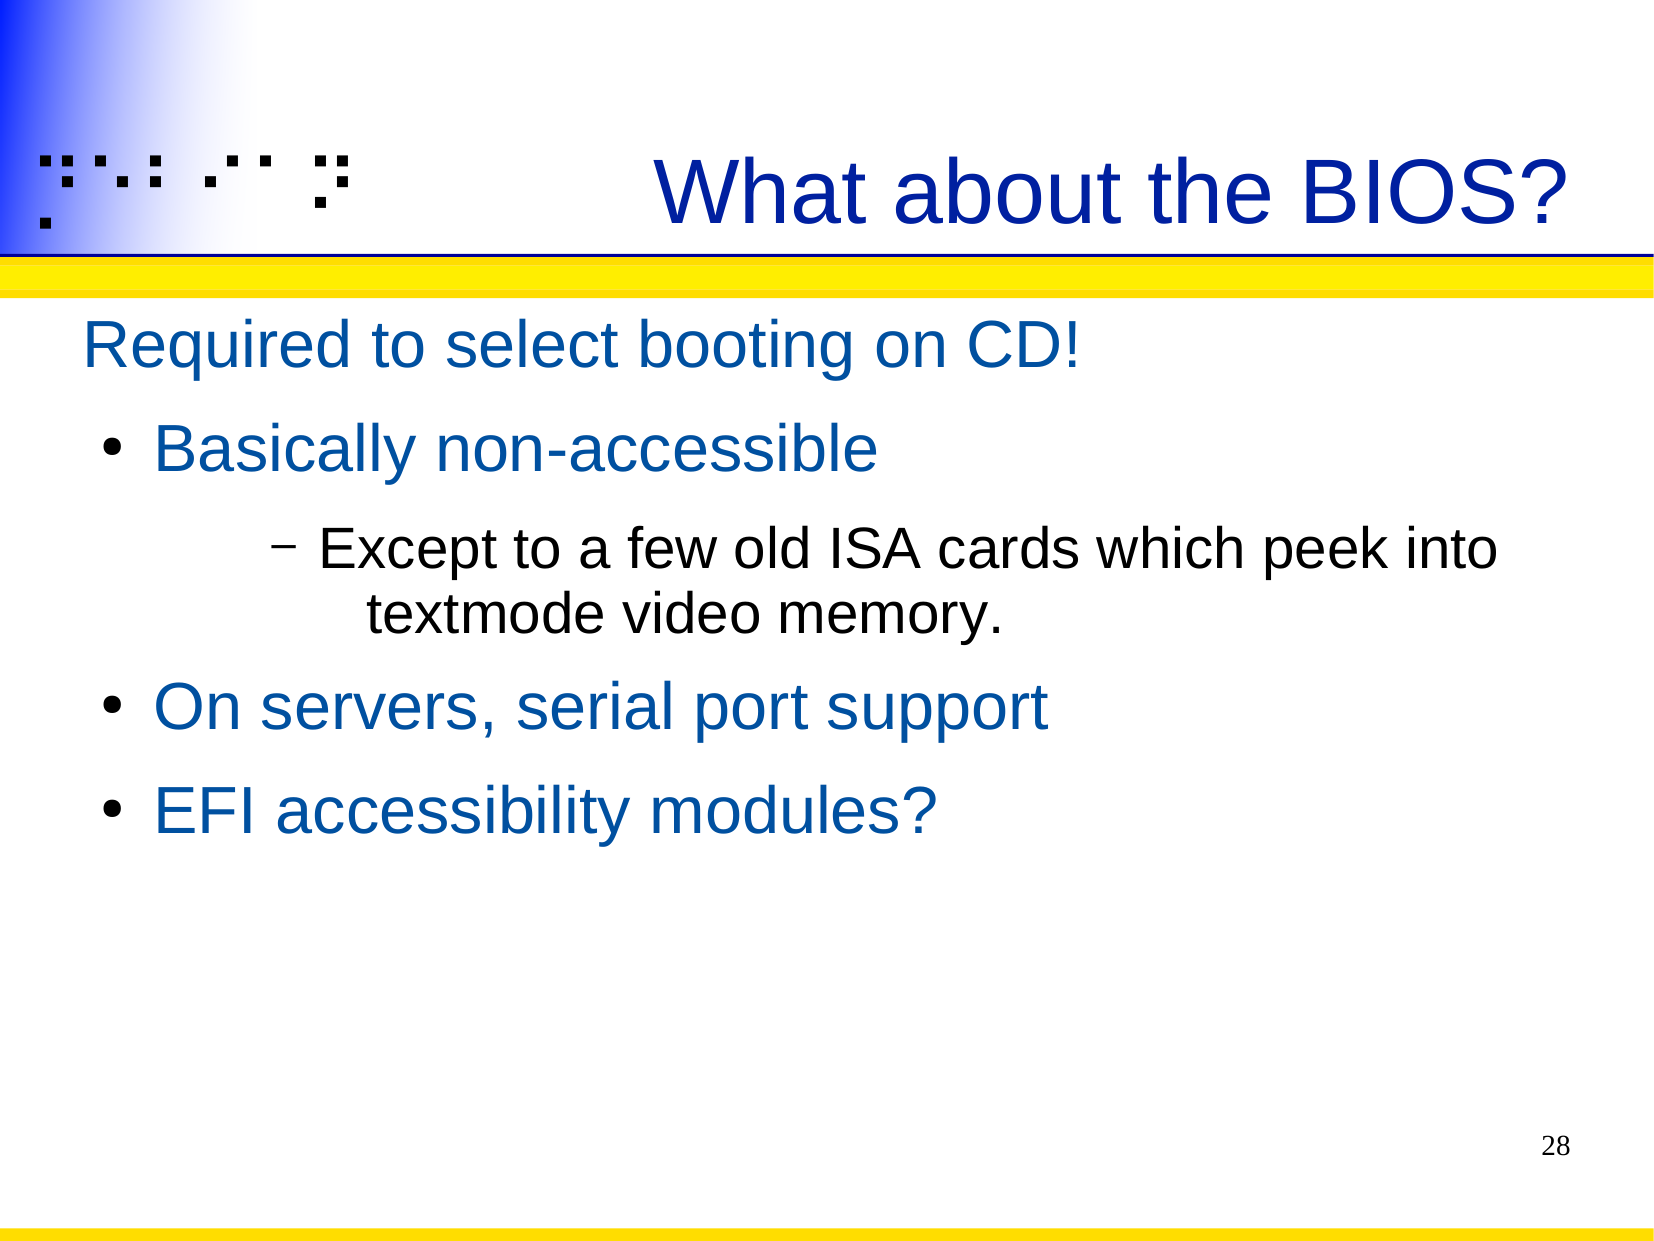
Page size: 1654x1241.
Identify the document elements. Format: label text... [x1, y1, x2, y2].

list Required to select booting on CD! Basically non-accessible Except to a few old ISA cards which peek into textmode video memory. On servers, serial port support EFI accessibility modules? [82, 307, 1571, 1111]
title What about the BIOS? [372, 134, 1571, 250]
